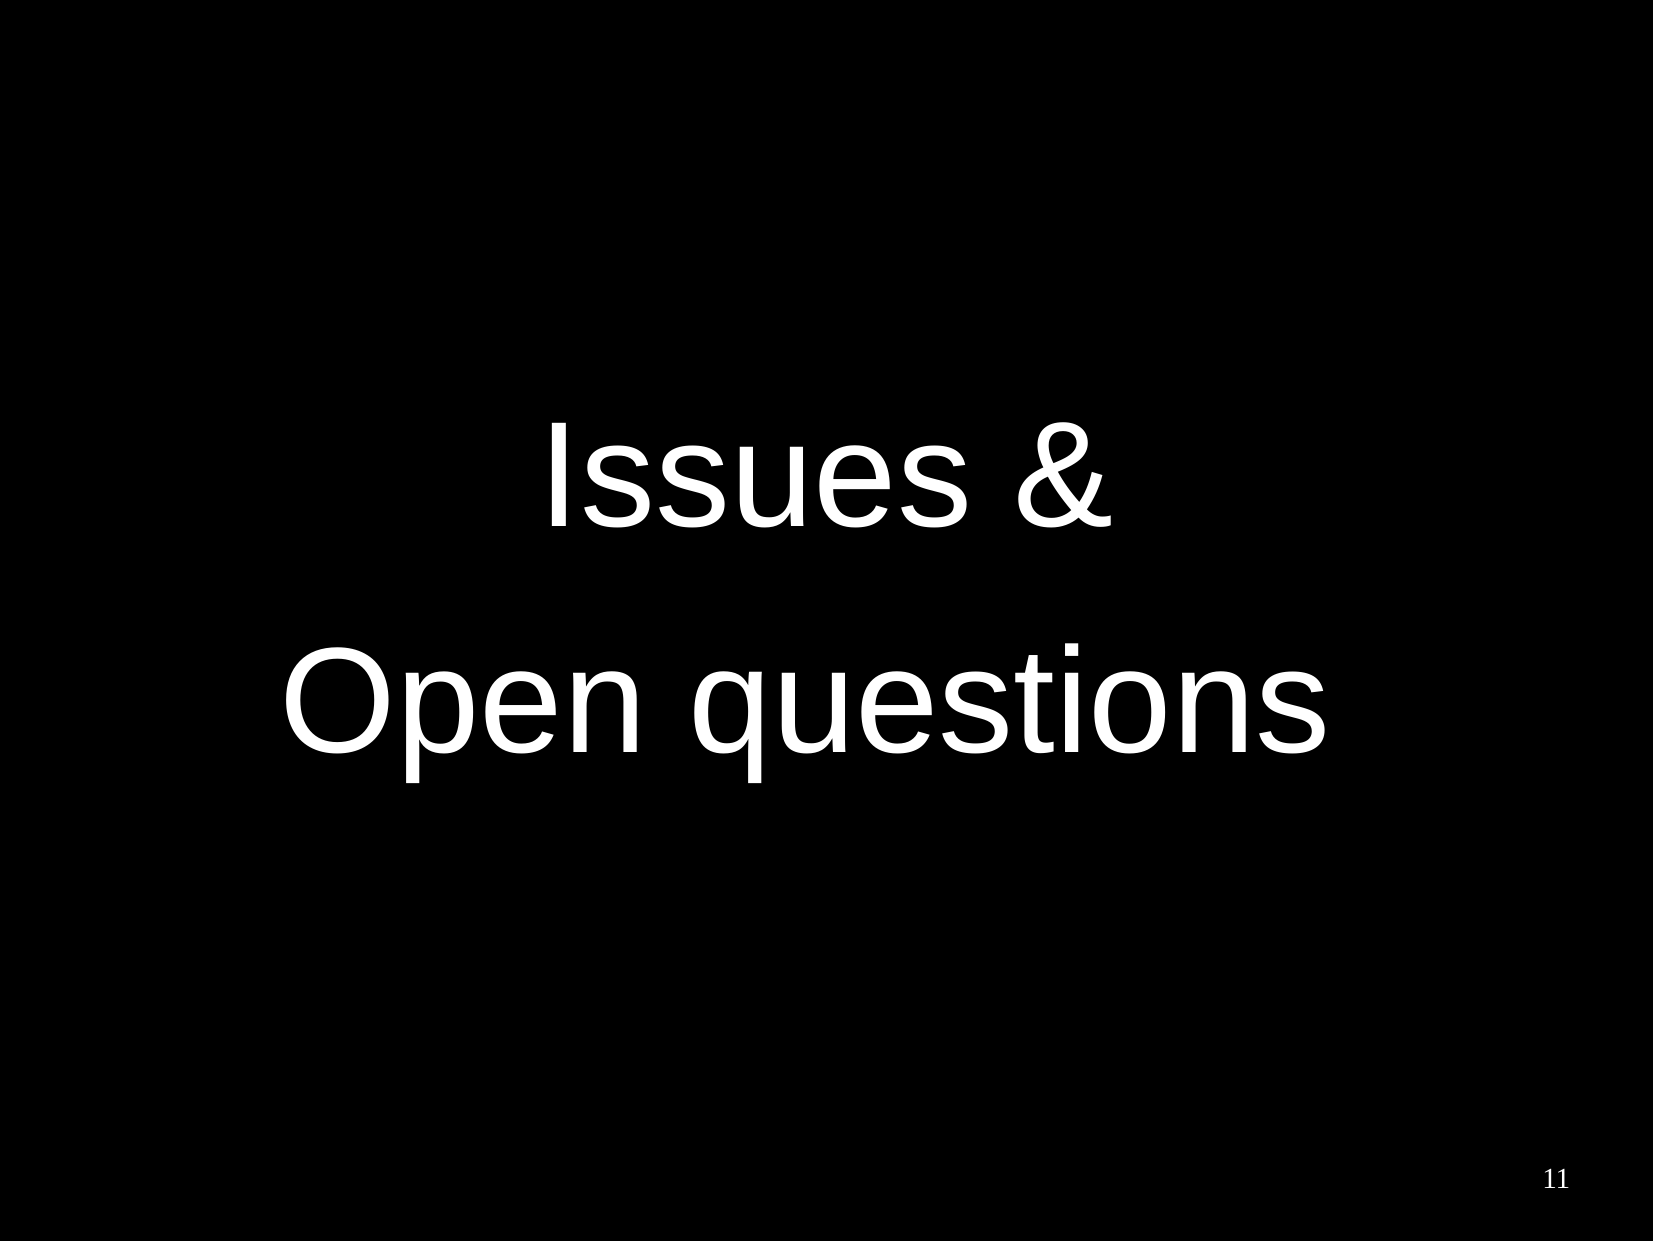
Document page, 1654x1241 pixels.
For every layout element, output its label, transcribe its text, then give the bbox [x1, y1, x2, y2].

subtitle Issues & Open questions [82, 49, 1571, 1126]
